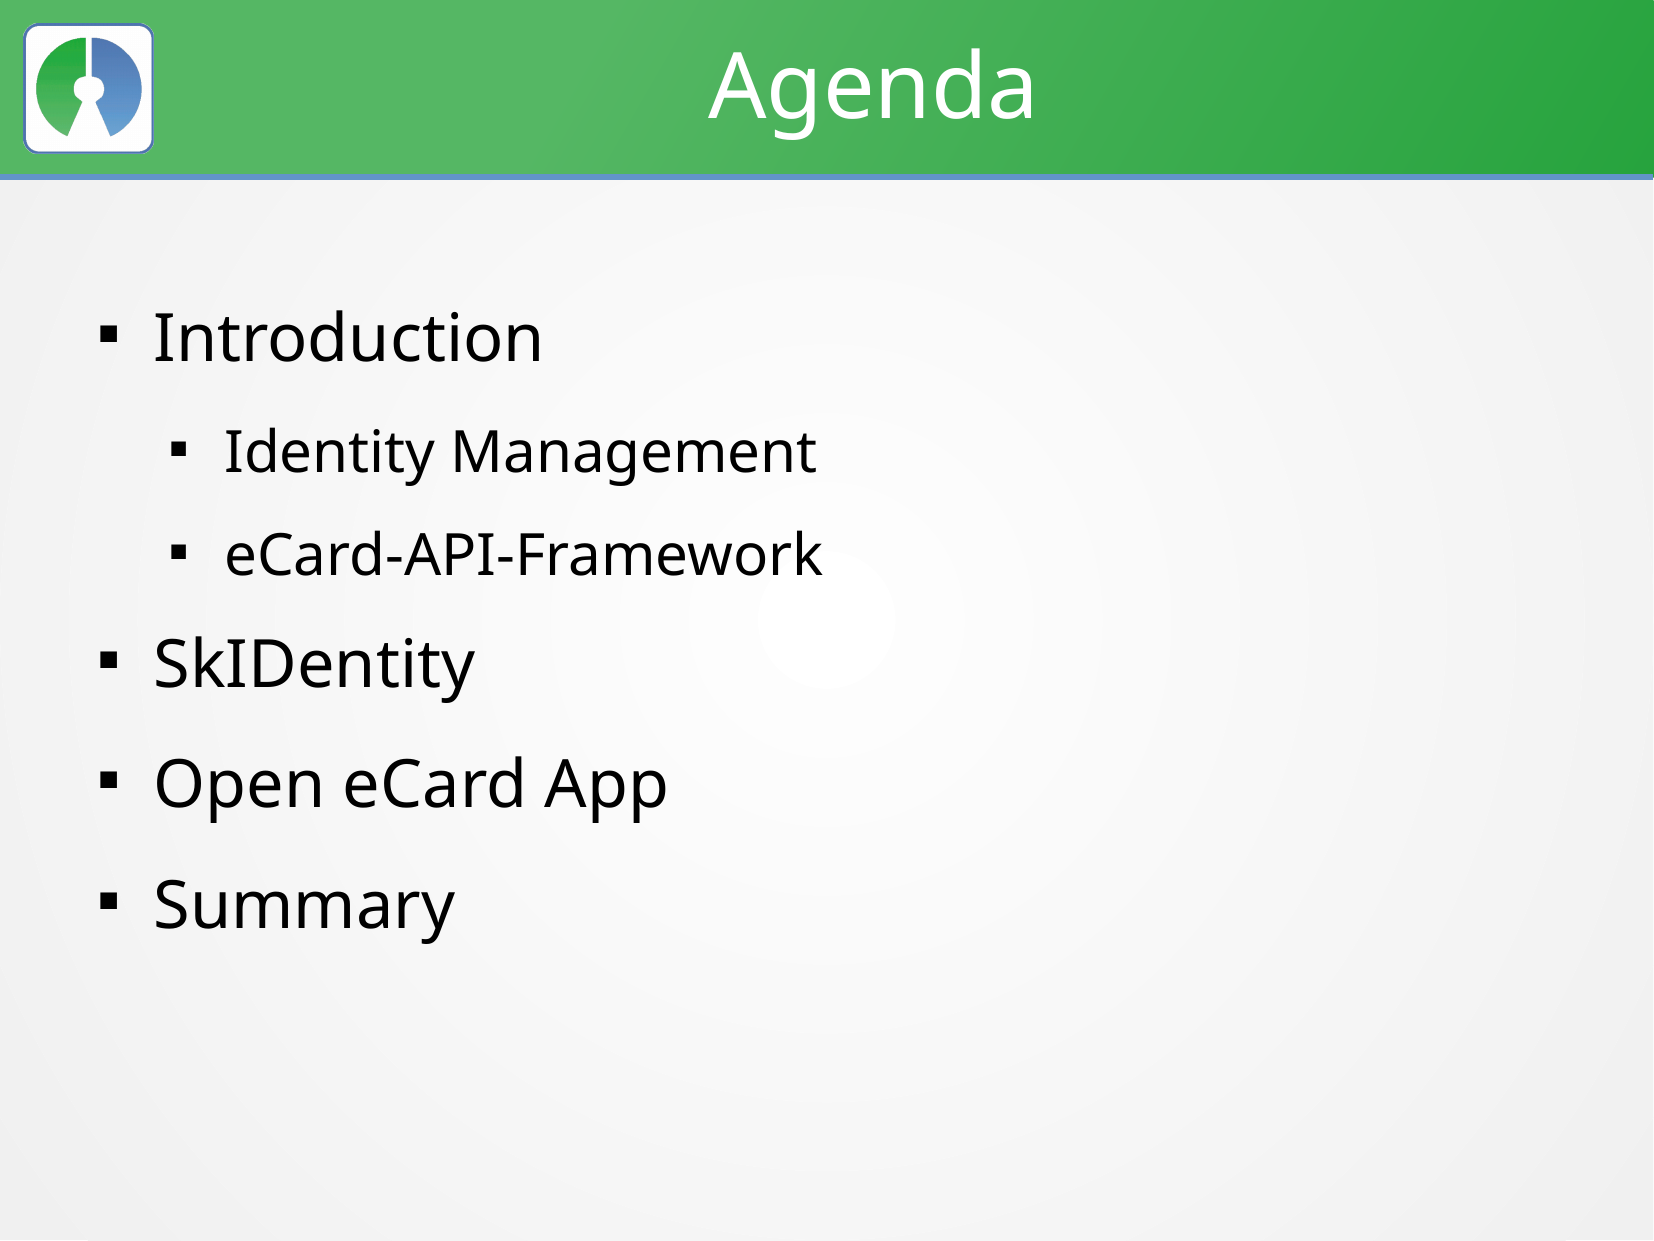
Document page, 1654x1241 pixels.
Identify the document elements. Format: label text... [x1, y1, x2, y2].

picture [23, 23, 154, 154]
title Agenda [177, 11, 1571, 154]
list Introduction Identity Management eCard-API-Framework SkIDentity Open eCard App Summary [82, 290, 1571, 1010]
